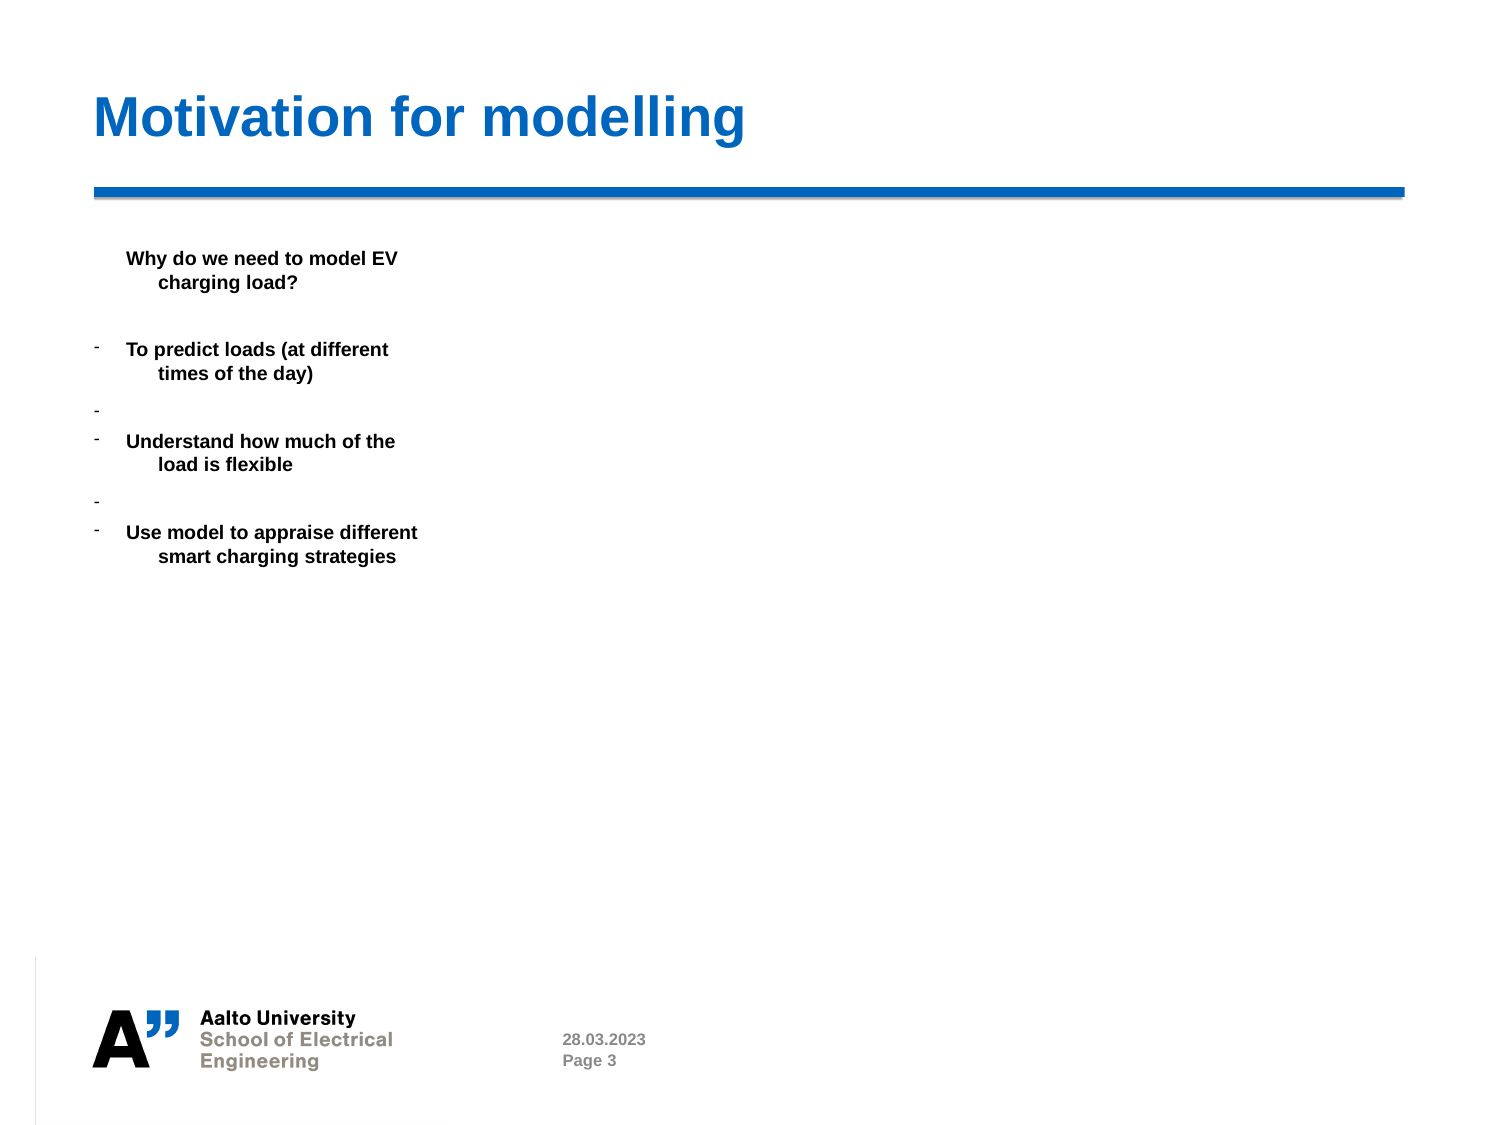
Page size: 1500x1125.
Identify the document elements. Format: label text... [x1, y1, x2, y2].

text_box Page [562, 1050, 816, 1071]
text_box 28.03.2023 [562, 1029, 816, 1050]
list Why do we need to model EV charging load? To predict loads (at different times of the day) Understand how much of the load is flexible Use model to appraise different smart charging strategies [93, 245, 1126, 925]
title Motivation for modelling [93, 80, 1369, 228]
